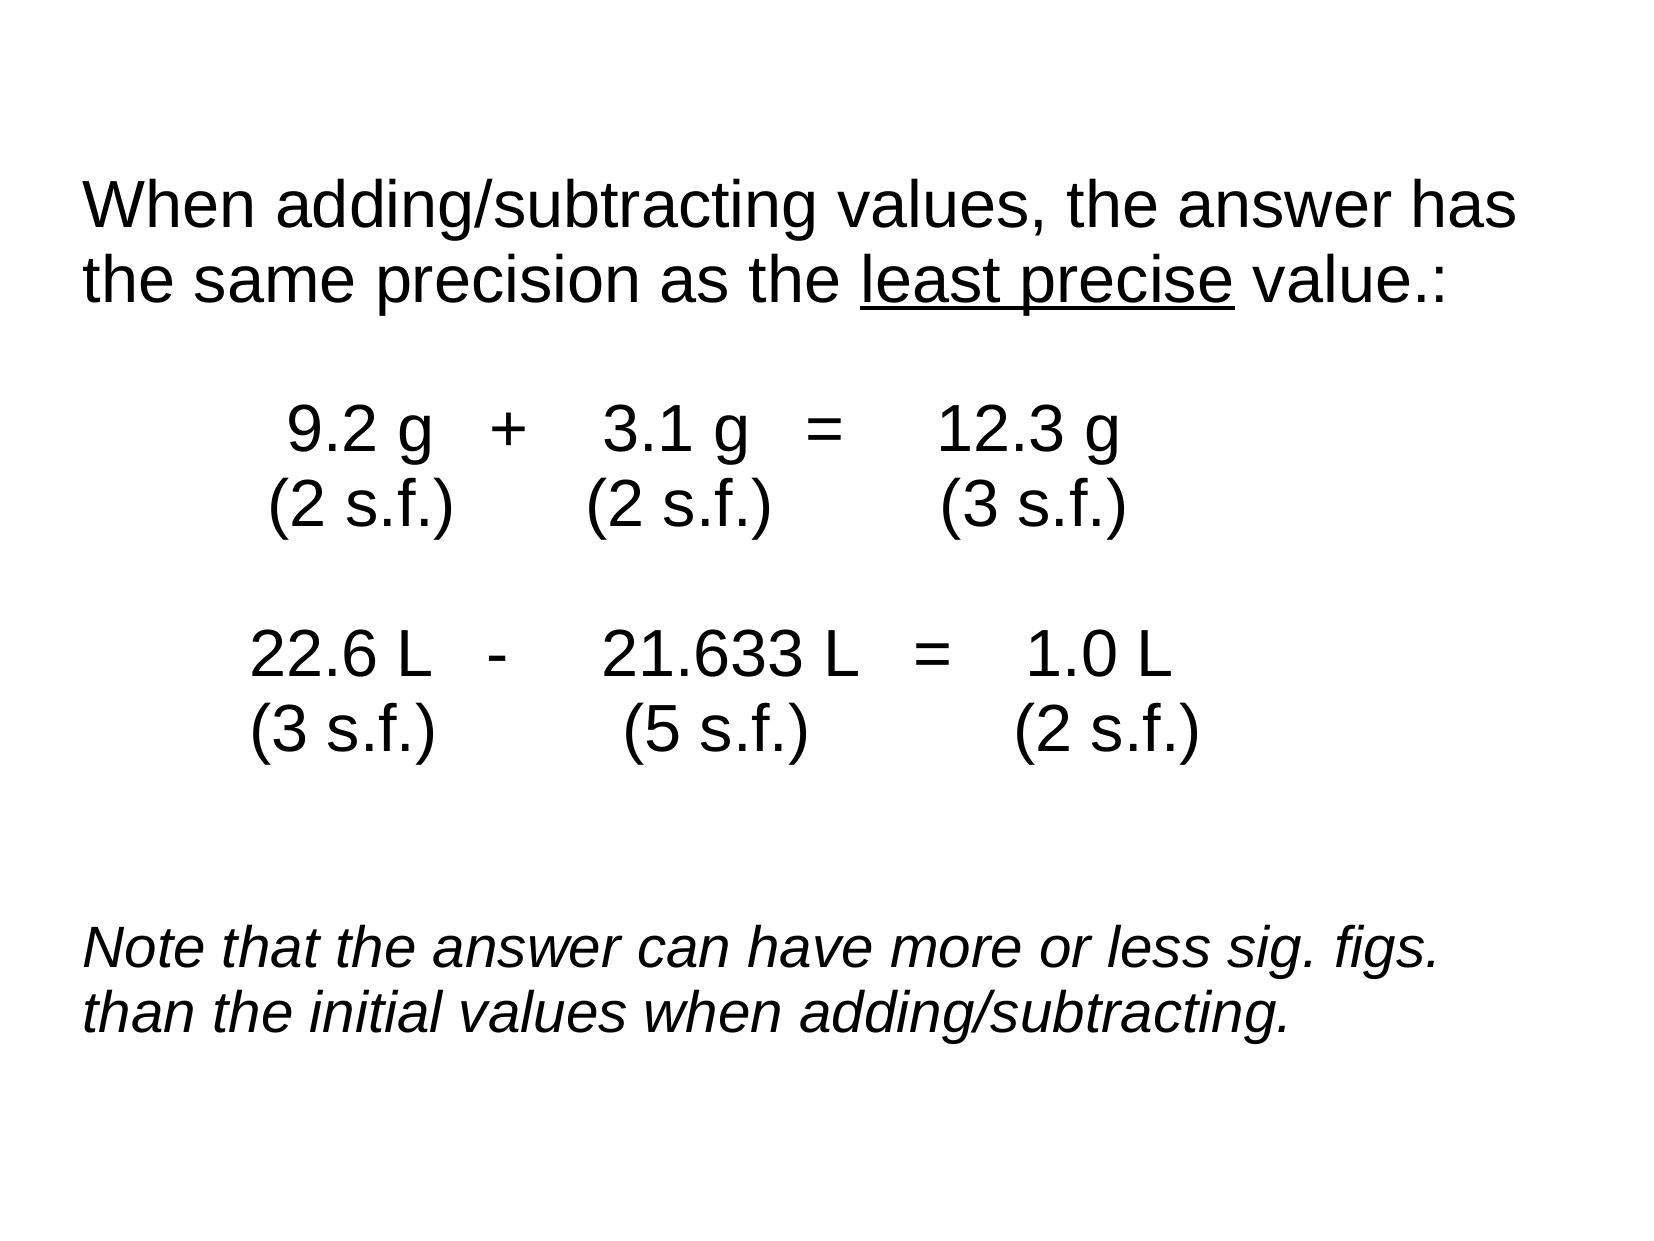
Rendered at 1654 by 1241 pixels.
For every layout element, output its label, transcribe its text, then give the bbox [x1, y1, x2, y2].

subtitle When adding/subtracting values, the answer has the same precision as the least precise value.: 9.2 g + 3.1 g = 12.3 g (2 s.f.) (2 s.f.) (3 s.f.) 22.6 L - 21.633 L = 1.0 L (3 s.f.) (5 s.f.) (2 s.f.) Note that the answer can have more or less sig. figs. than the initial values when adding/subtracting. [82, 49, 1571, 1163]
